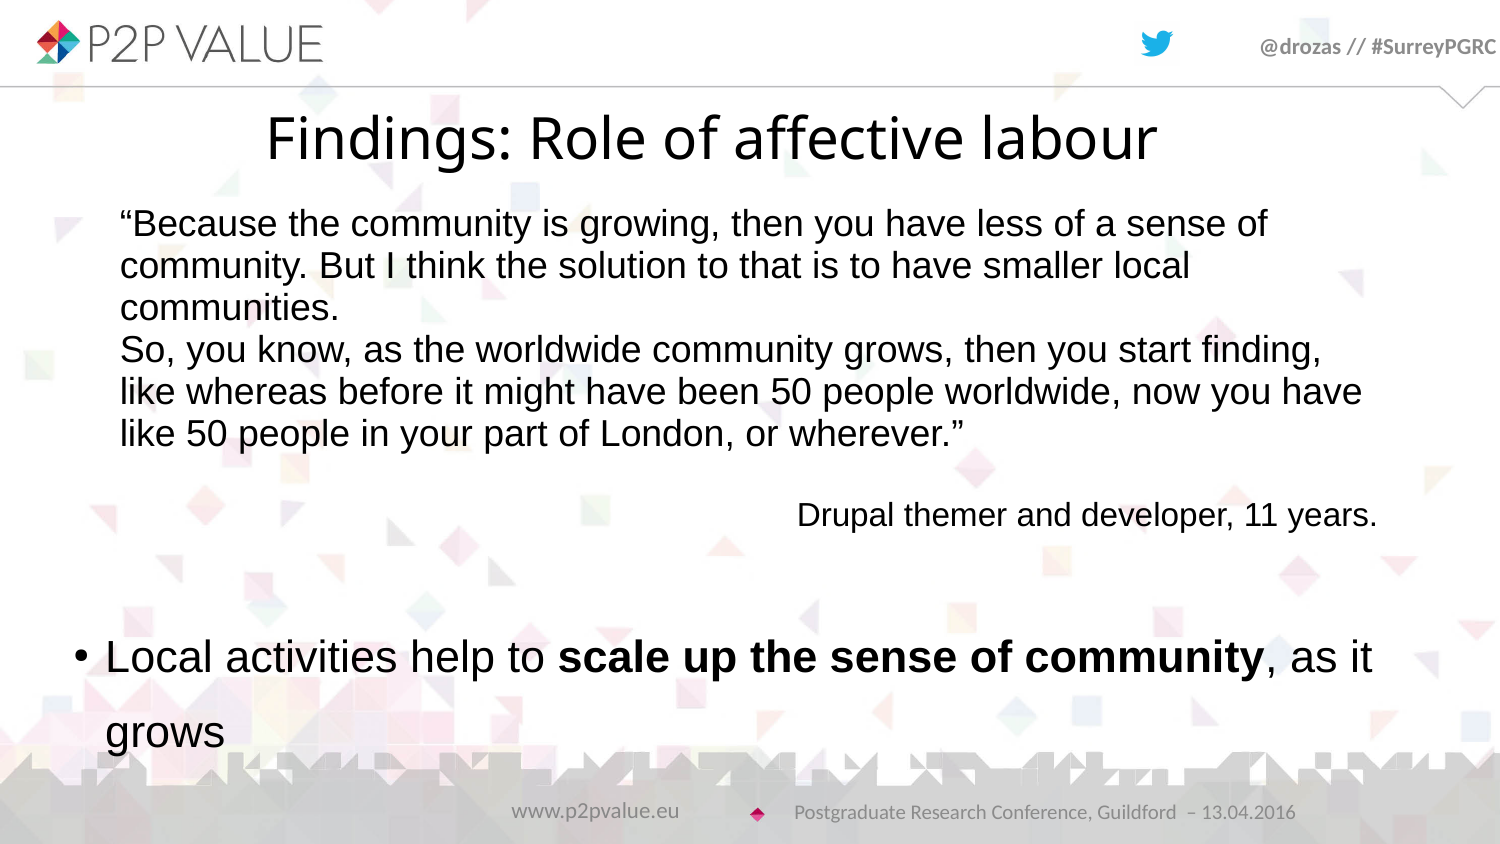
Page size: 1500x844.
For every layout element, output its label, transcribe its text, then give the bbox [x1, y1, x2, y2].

text_box “Because the community is growing, then you have less of a sense of community. But I think the solution to that is to have smaller local communities. So, you know, as the worldwide community grows, then you start finding, like whereas before it might have been 50 people worldwide, now you have like 50 people in your part of London, or wherever.” Drupal themer and developer, 11 years. [105, 195, 1394, 600]
picture [0, 0, 1500, 844]
text_box www.p2pvalue.eu [505, 789, 724, 829]
text_box Local activities help to scale up the sense of community, as it grows [60, 600, 1426, 766]
title Findings: Role of affective labour [60, 92, 1366, 181]
text_box Postgraduate Research Conference, Guildford – 13.04.2016 [780, 788, 1474, 834]
text_box @drozas // #SurreyPGRC [1155, 15, 1500, 76]
